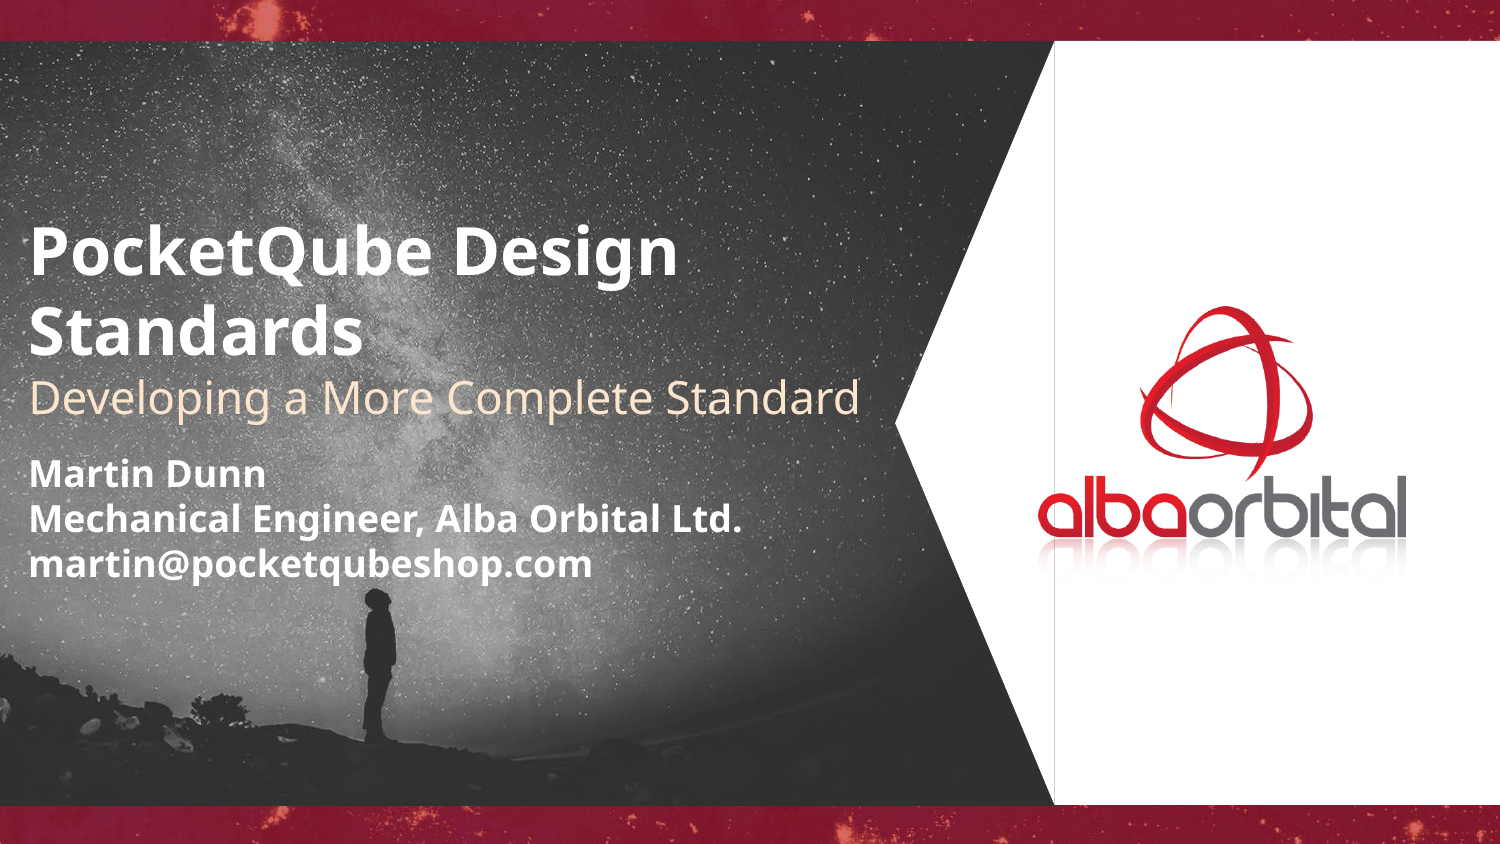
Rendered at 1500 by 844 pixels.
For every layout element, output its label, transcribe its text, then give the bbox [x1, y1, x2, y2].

picture [0, 7, 1500, 806]
title PocketQube Design Standards Developing a More Complete Standard [13, 201, 956, 364]
text_box Martin Dunn Mechanical Engineer, Alba Orbital Ltd. martin@pocketqubeshop.com [13, 442, 956, 631]
picture [1038, 306, 1406, 600]
